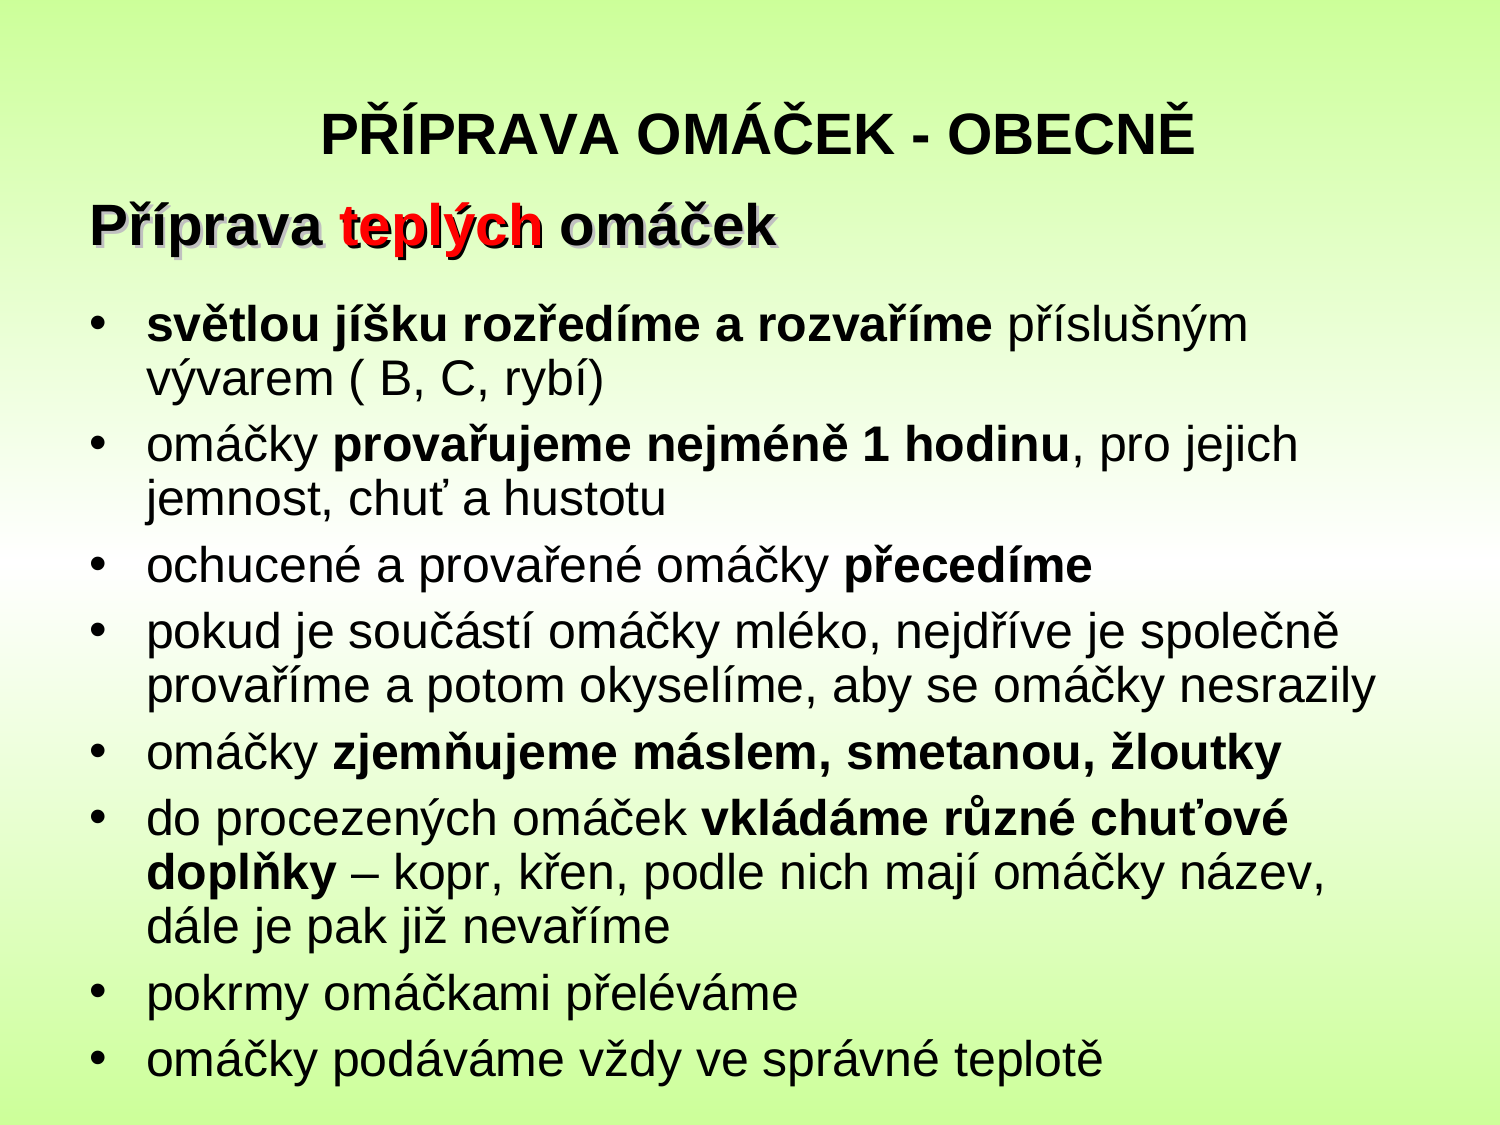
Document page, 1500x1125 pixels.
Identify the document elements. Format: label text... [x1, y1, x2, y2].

list Příprava teplých omáček světlou jíšku rozředíme a rozvaříme příslušným vývarem ( B, C, rybí) omáčky provařujeme nejméně 1 hodinu, pro jejich jemnost, chuť a hustotu ochucené a provařené omáčky přecedíme pokud je součástí omáčky mléko, nejdříve je společně provaříme a potom okyselíme, aby se omáčky nesrazily omáčky zjemňujeme máslem, smetanou, žloutky do procezených omáček vkládáme různé chuťové doplňky – kopr, křen, podle nich mají omáčky název, dále je pak již nevaříme pokrmy omáčkami přeléváme omáčky podáváme vždy ve správné teplotě [75, 187, 1426, 1101]
title PŘÍPRAVA OMÁČEK - OBECNĚ [99, 62, 1401, 187]
